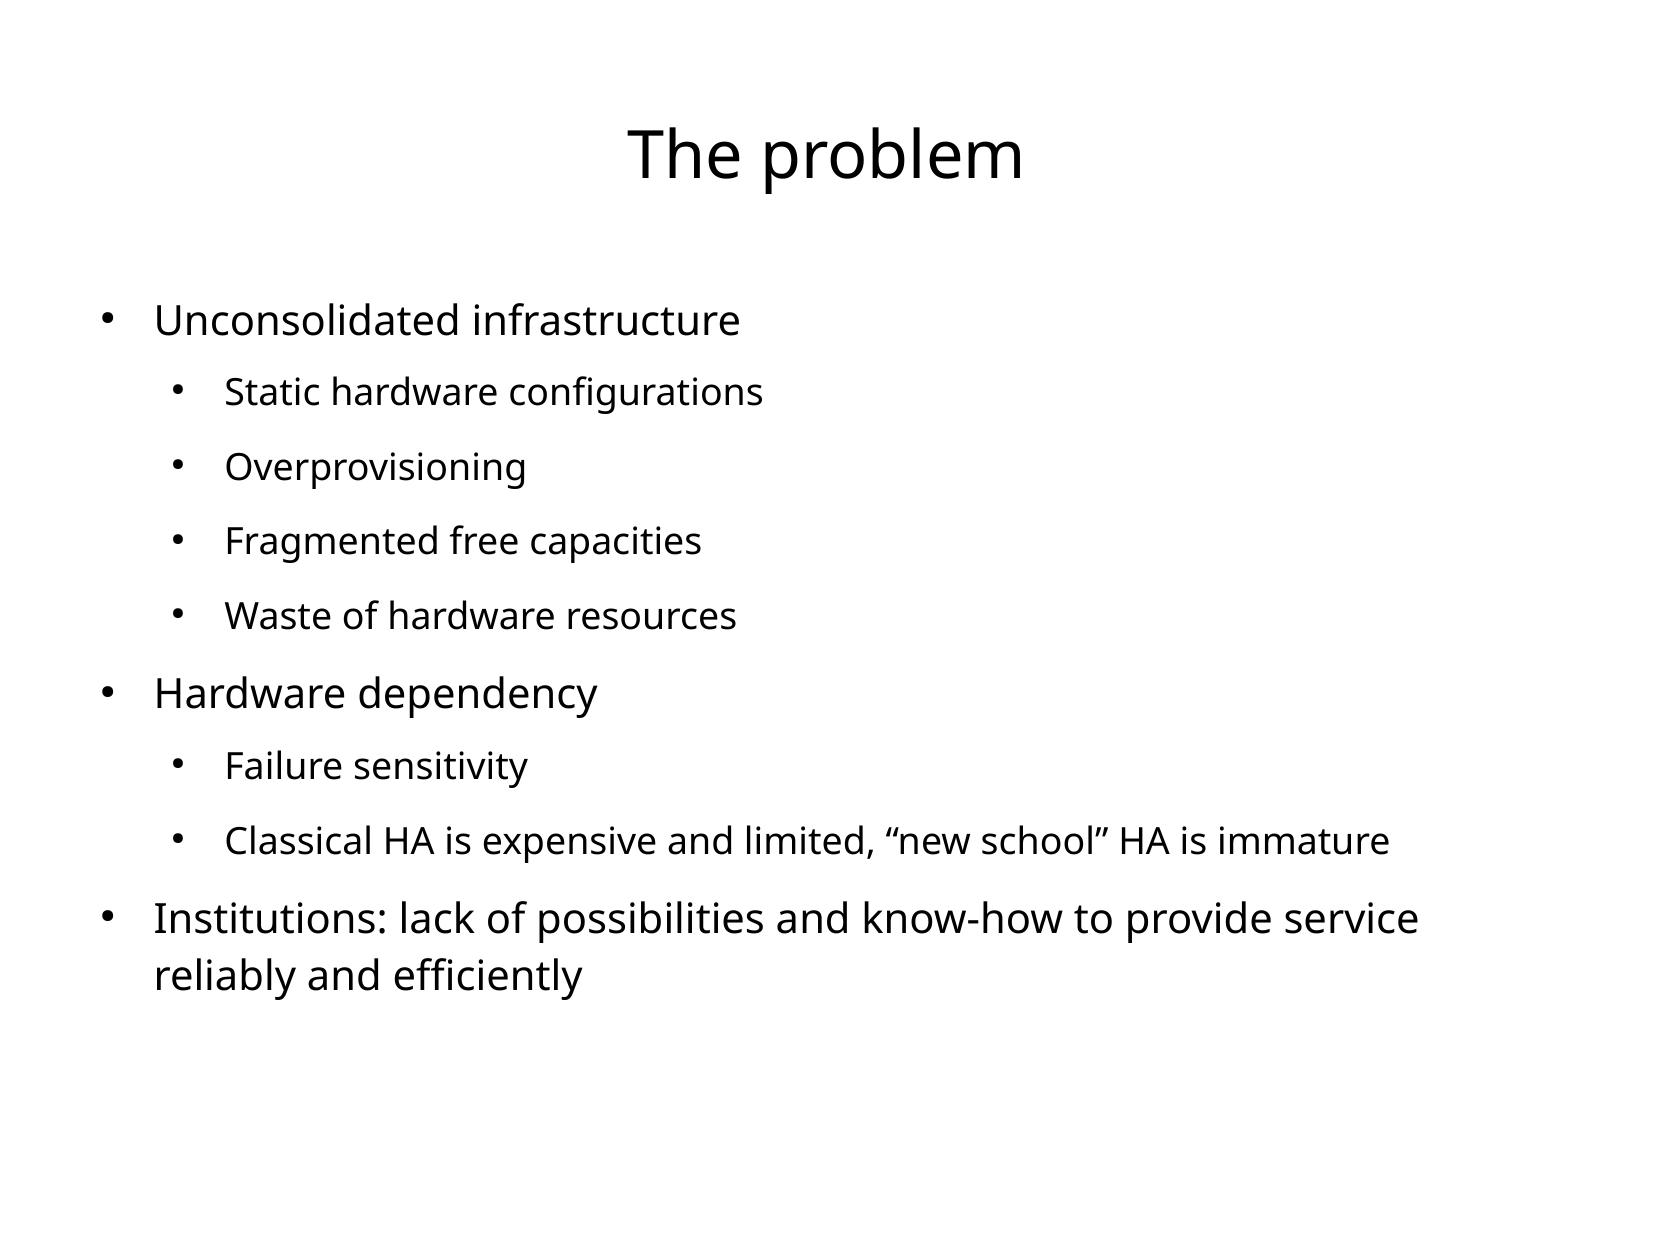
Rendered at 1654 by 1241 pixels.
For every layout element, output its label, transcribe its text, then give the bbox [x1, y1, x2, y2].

list Unconsolidated infrastructure Static hardware configurations Overprovisioning Fragmented free capacities Waste of hardware resources Hardware dependency Failure sensitivity Classical HA is expensive and limited, “new school” HA is immature Institutions: lack of possibilities and know-how to provide service reliably and efficiently [82, 290, 1571, 1229]
title The problem [82, 49, 1571, 257]
